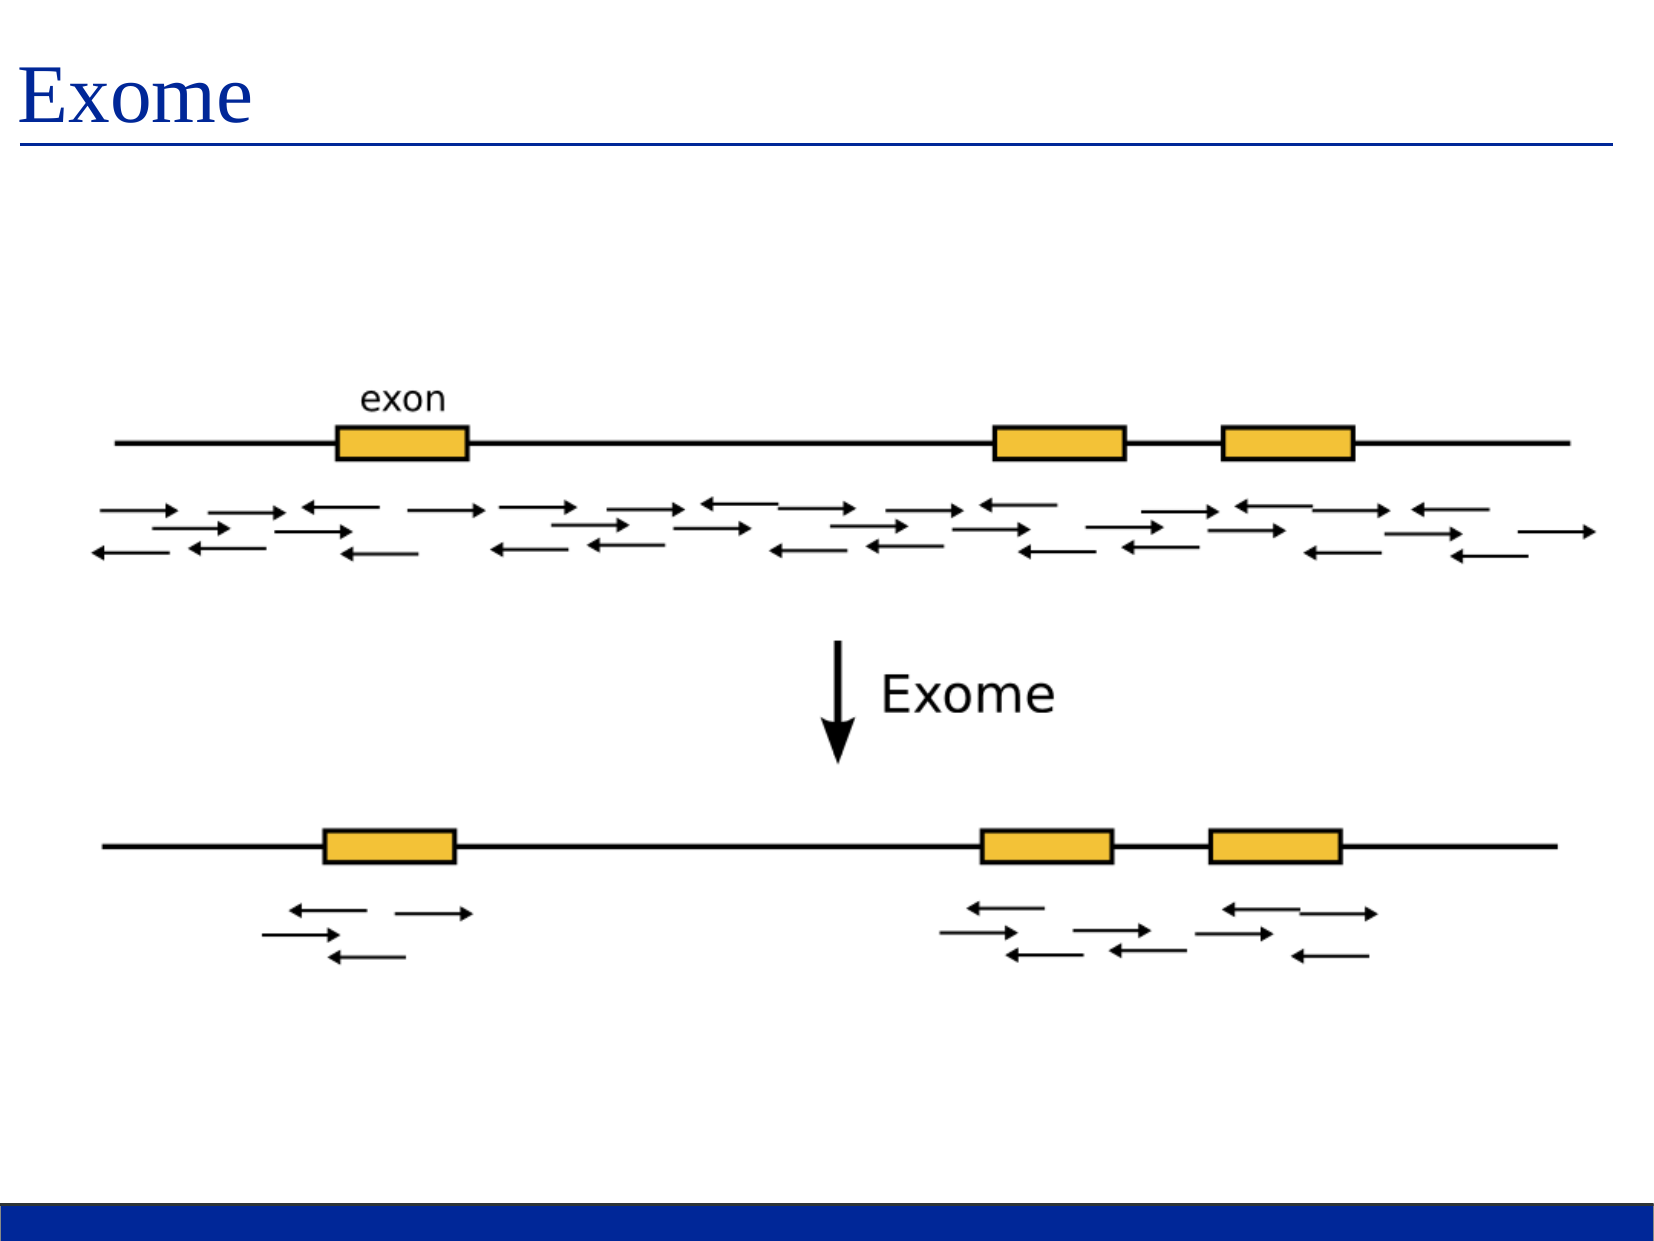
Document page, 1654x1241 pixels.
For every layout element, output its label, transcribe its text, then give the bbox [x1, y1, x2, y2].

title Exome [17, 0, 1589, 198]
picture [80, 368, 1607, 969]
